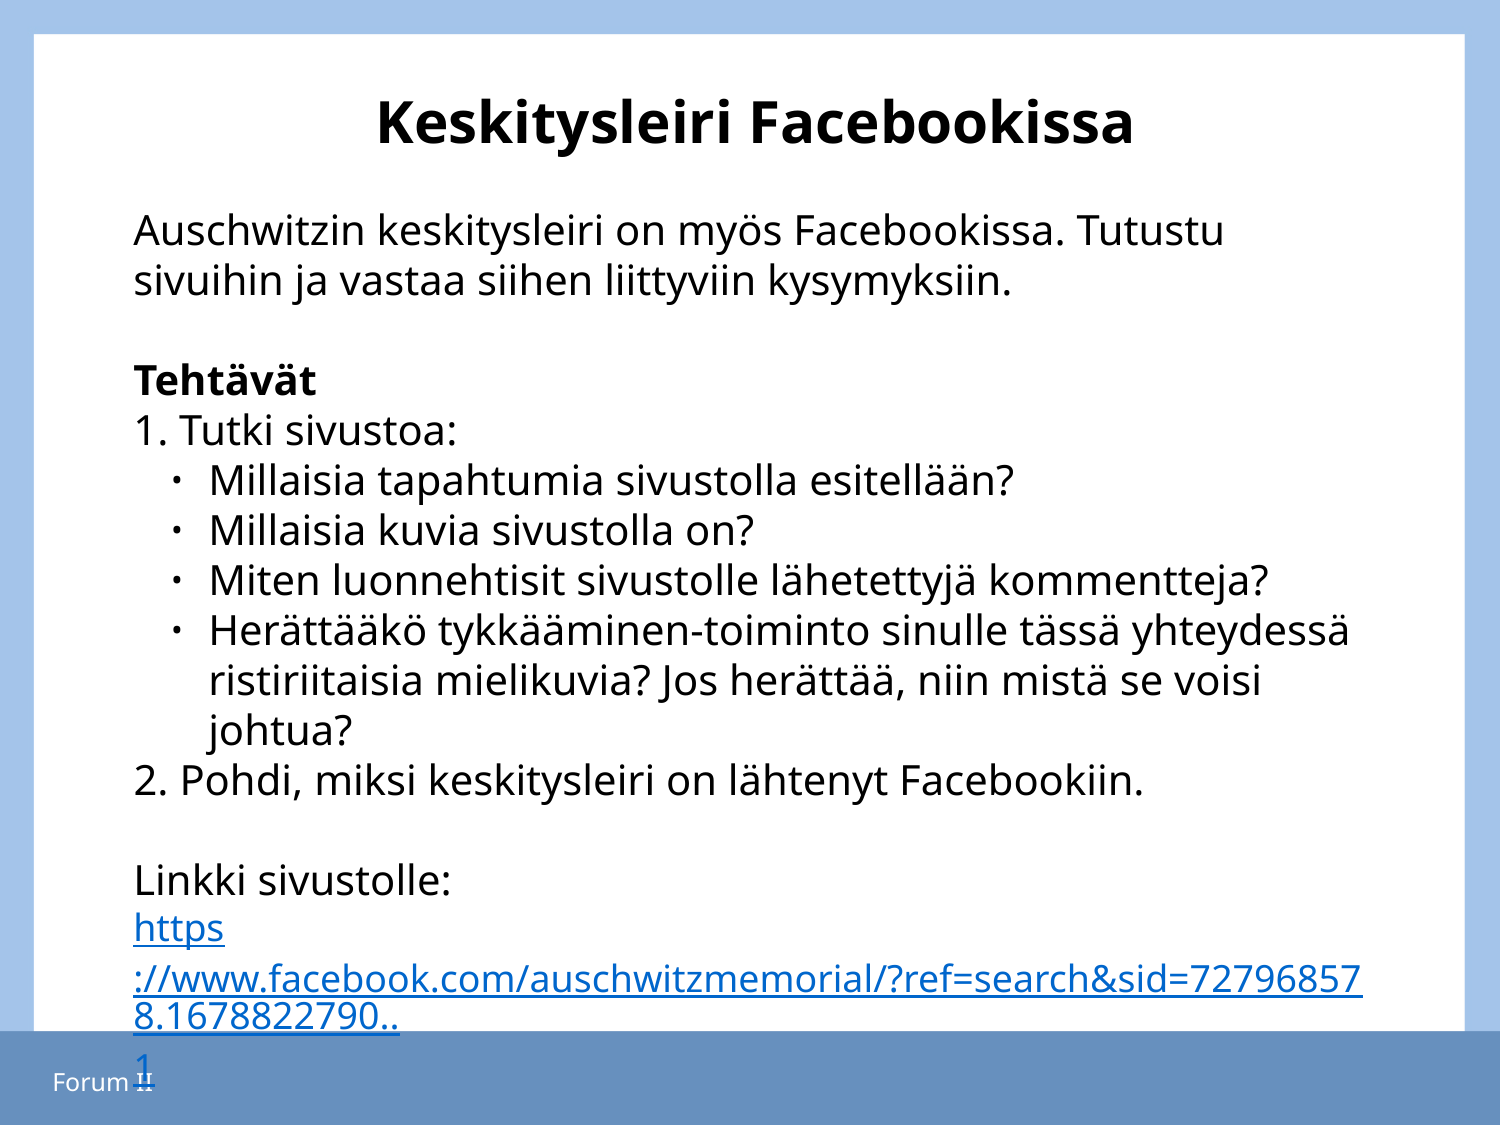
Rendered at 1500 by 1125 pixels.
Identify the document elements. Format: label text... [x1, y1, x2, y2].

picture [0, 0, 1500, 1125]
text_box Keskitysleiri Facebookissa [112, 78, 1400, 163]
list Auschwitzin keskitysleiri on myös Facebookissa. Tutustu sivuihin ja vastaa siihen liittyviin kysymyksiin. Tehtävät 1. Tutki sivustoa: Millaisia tapahtumia sivustolla esitellään? Millaisia kuvia sivustolla on? Miten luonnehtisit sivustolle lähetettyjä kommentteja? Herättääkö tykkääminen-toiminto sinulle tässä yhteydessä ristiriitaisia mielikuvia? Jos herättää, niin mistä se voisi johtua? 2. Pohdi, miksi keskitysleiri on lähtenyt Facebookiin. Linkki sivustolle: https://www.facebook.com/auschwitzmemorial/?ref=search&sid=727968578.1678822790..1 [118, 196, 1394, 1111]
